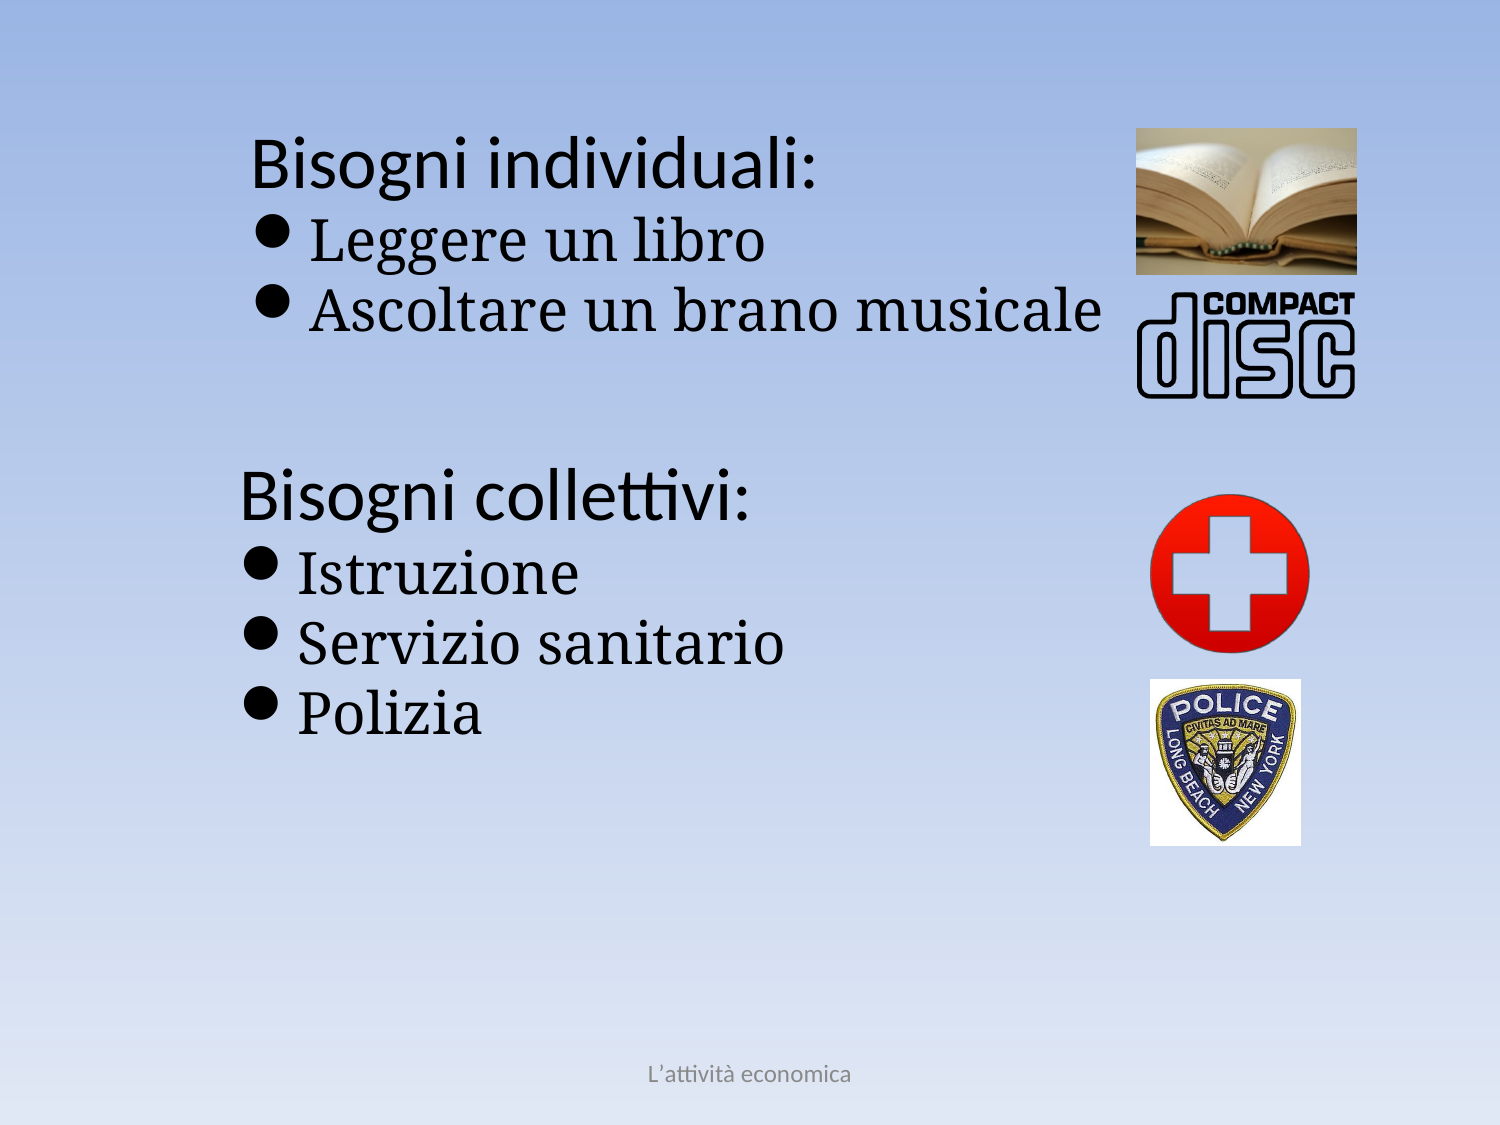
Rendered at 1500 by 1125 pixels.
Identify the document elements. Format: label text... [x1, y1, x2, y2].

text_box Bisogni individuali: Leggere un libro Ascoltare un brano musicale [236, 106, 1193, 352]
picture [1148, 492, 1311, 655]
text_box Bisogni collettivi: Istruzione Servizio sanitario Polizia [224, 438, 1182, 751]
picture [1150, 679, 1301, 846]
picture [1136, 292, 1355, 399]
text_box L’attività economica [512, 1042, 988, 1103]
picture [1136, 128, 1357, 275]
